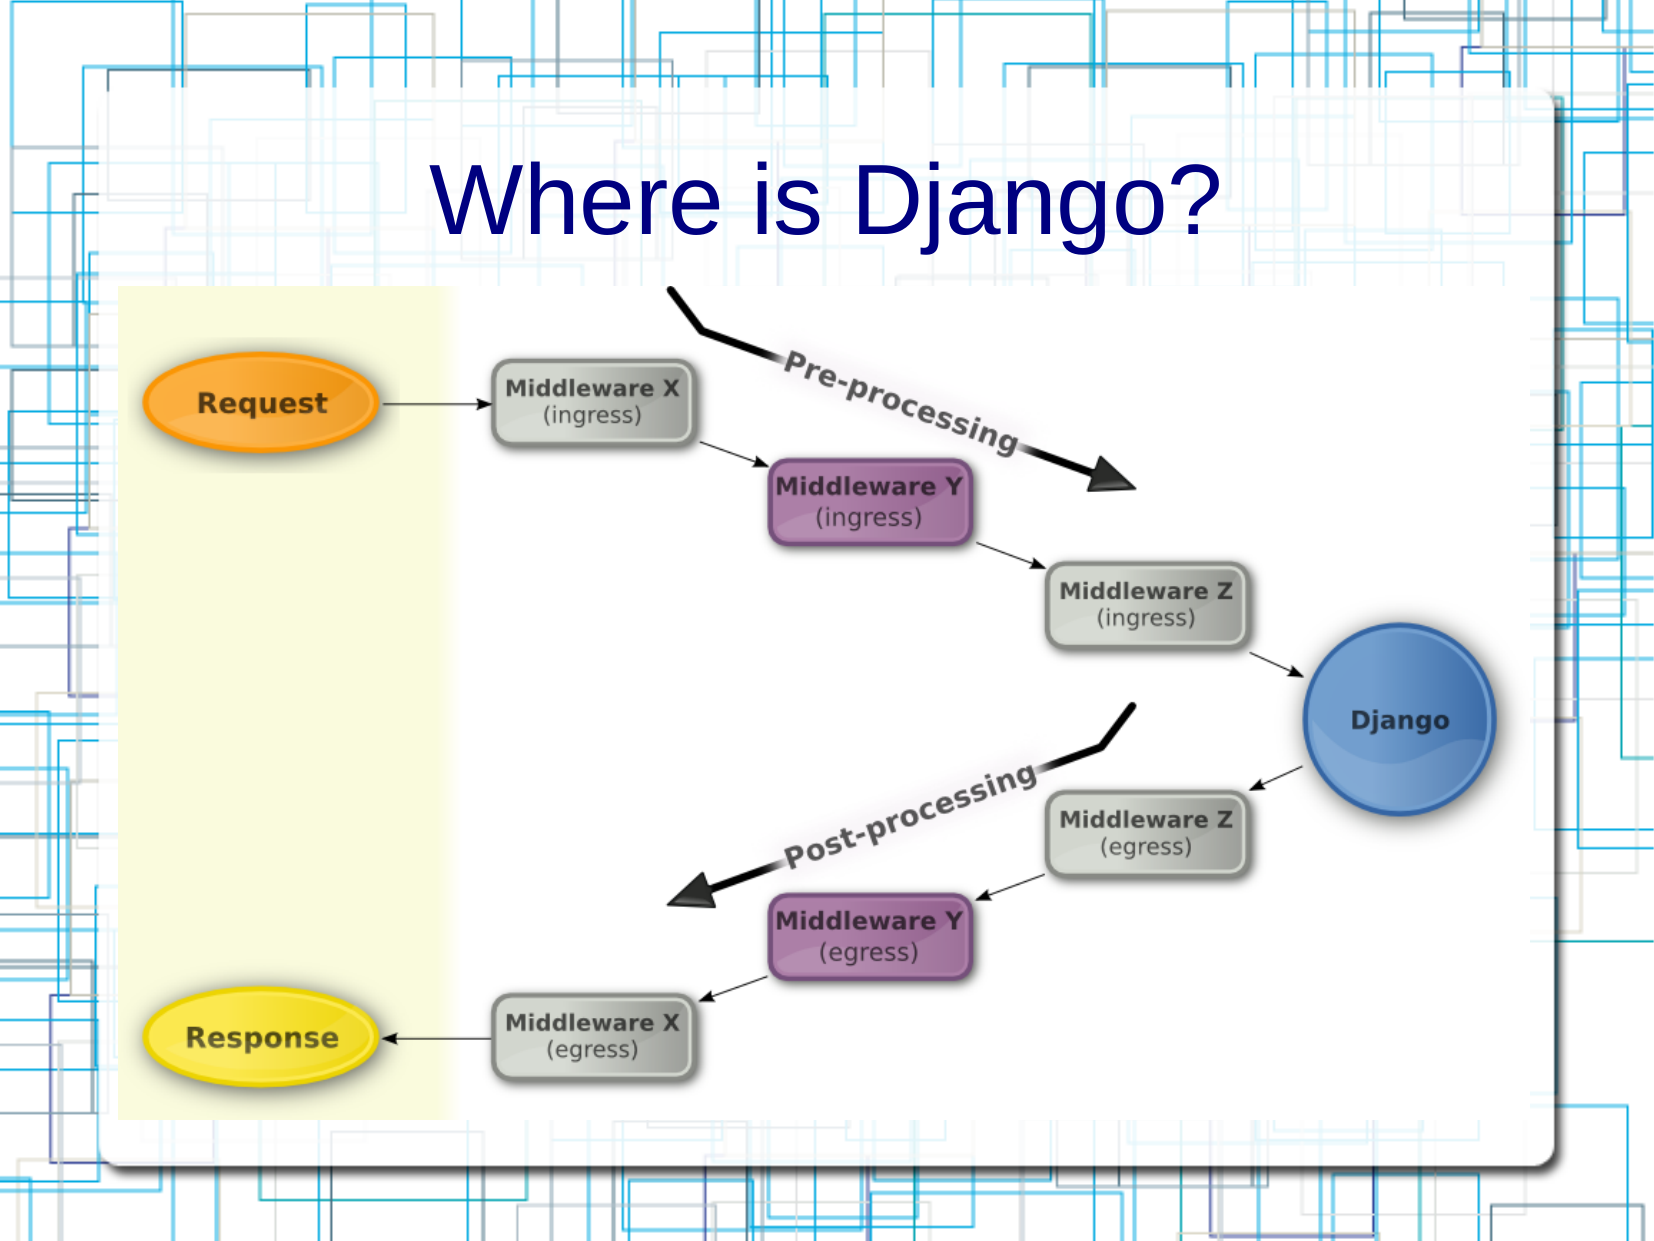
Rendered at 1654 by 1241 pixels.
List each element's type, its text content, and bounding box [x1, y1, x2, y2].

picture [0, 0, 1654, 1241]
title Where is Django? [118, 104, 1536, 297]
